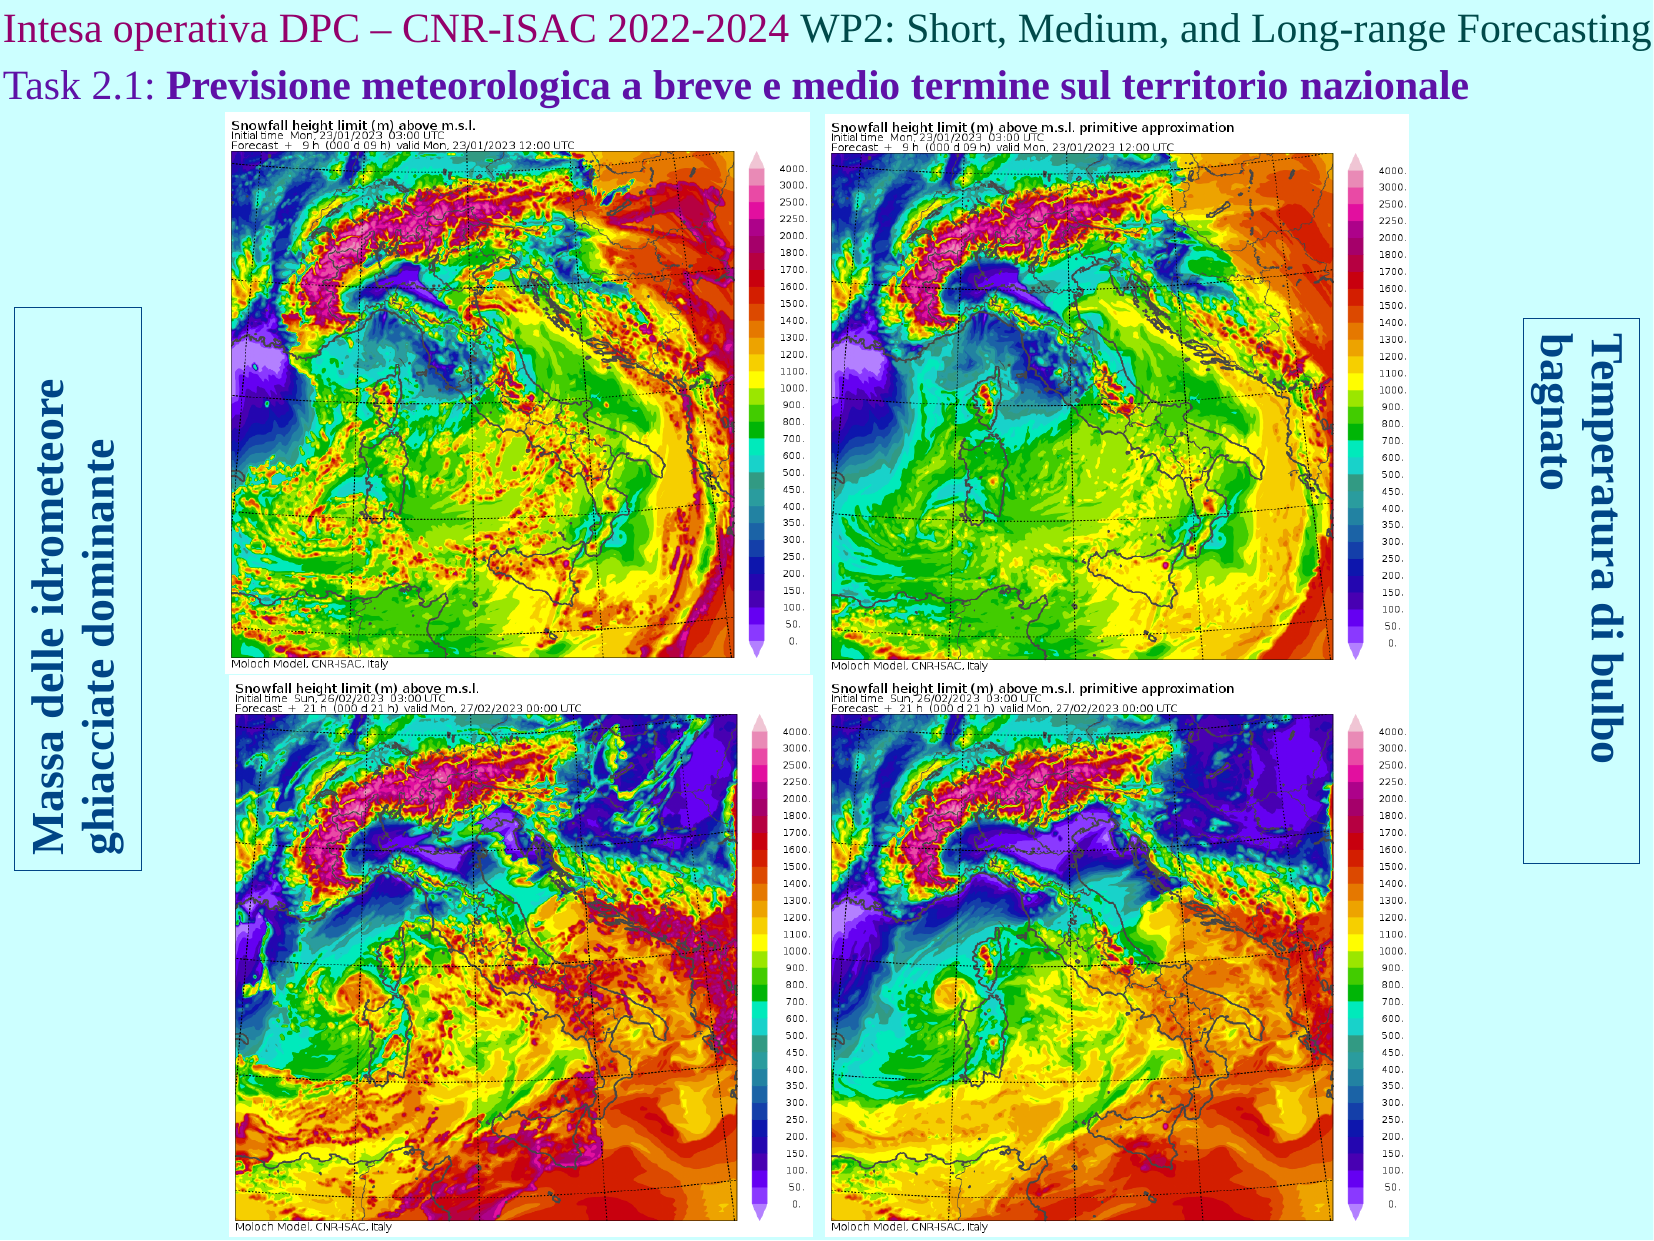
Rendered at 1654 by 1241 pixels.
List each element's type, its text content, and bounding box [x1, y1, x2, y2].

text_box Intesa operativa DPC – CNR-ISAC 2022-2024 WP2: Short, Medium, and Long-range Forecasting Task 2.1: Previsione meteorologica a breve e medio termine sul territorio nazionale [0, 2, 1654, 148]
text_box Massa delle idrometeore ghiacciate dominante [14, 307, 142, 871]
text_box Temperatura di bulbo bagnato [1523, 318, 1640, 864]
picture [229, 675, 813, 1237]
picture [825, 114, 1409, 1237]
picture [225, 112, 810, 674]
